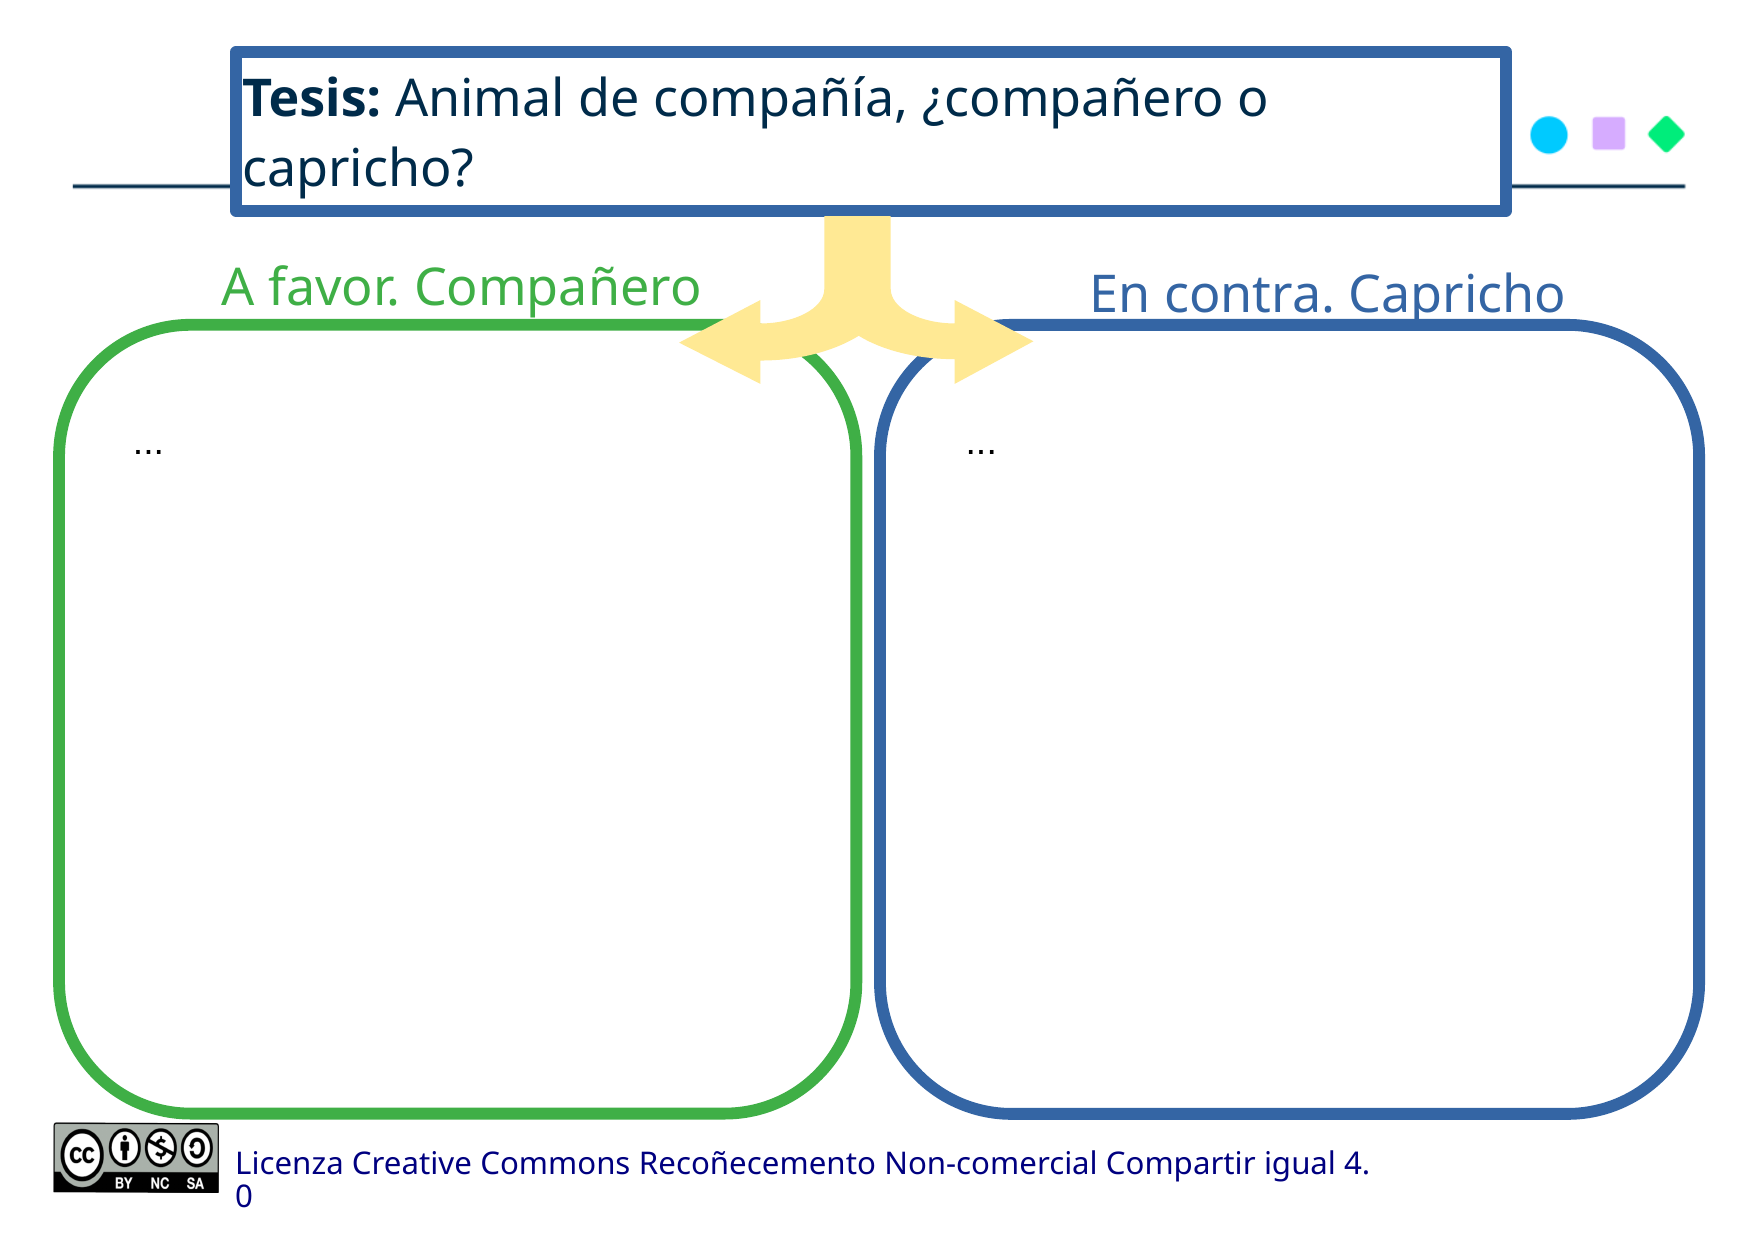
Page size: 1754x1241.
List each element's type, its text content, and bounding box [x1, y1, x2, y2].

text_box ... [118, 413, 798, 471]
picture [1512, 88, 1695, 211]
text_box En contra. Capricho [1074, 249, 1577, 343]
picture [59, 88, 230, 211]
title Tesis: Animal de compañía, ¿compañero o capricho? [236, 51, 1506, 211]
text_box ... [950, 413, 1630, 471]
text_box [679, 216, 1700, 1114]
text_box A favor. Compañero [206, 242, 702, 336]
text_box Licenza Creative Commons Recoñecemento Non-comercial Compartir igual 4.0 [220, 1113, 1388, 1211]
picture [53, 1122, 219, 1193]
